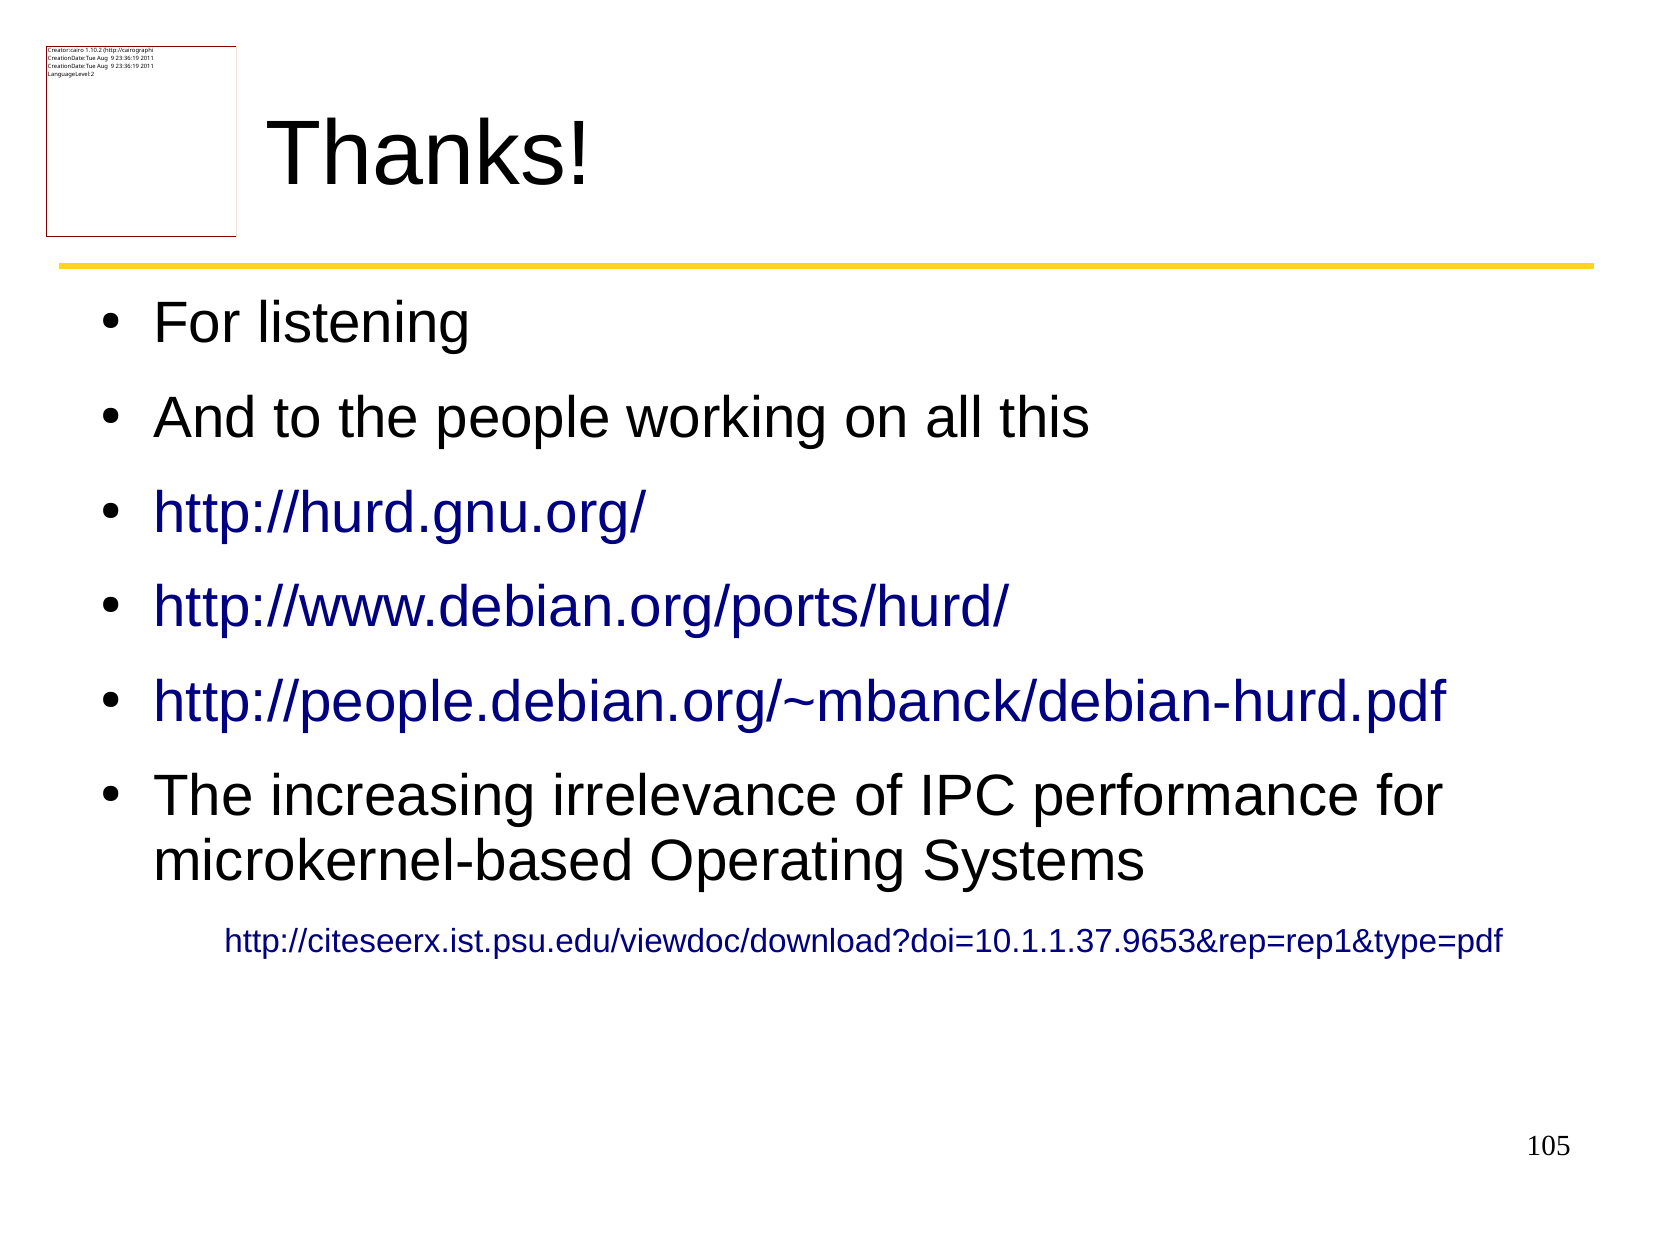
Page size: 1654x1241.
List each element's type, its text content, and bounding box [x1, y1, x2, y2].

title Thanks! [265, 49, 1571, 257]
list For listening And to the people working on all this http://hurd.gnu.org/ http://www.debian.org/ports/hurd/ http://people.debian.org/~mbanck/debian-hurd.pdf The increasing irrelevance of IPC performance for microkernel-based Operating Systems http://citeseerx.ist.psu.edu/viewdoc/download?doi=10.1.1.37.9653&rep=rep1&type=pdf [82, 290, 1571, 1109]
